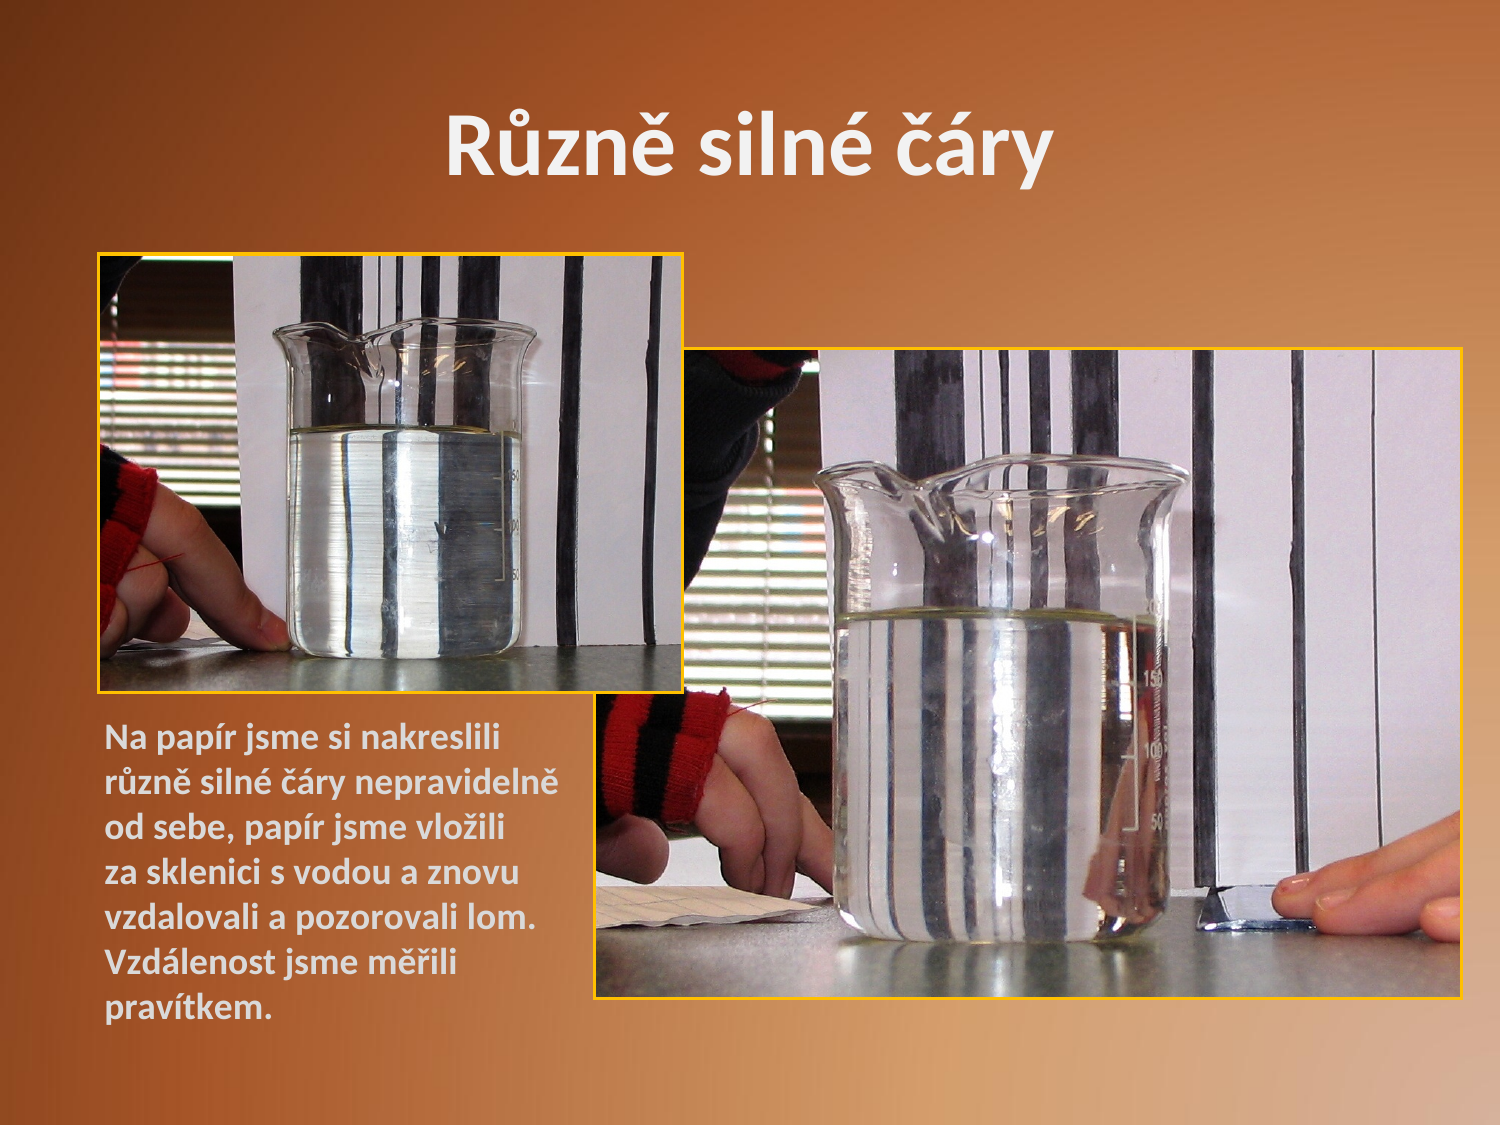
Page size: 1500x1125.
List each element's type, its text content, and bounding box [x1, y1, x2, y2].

picture [0, 0, 1500, 1125]
text_box Na papír jsme si nakreslili různě silné čáry nepravidelně od sebe, papír jsme vložili za sklenici s vodou a znovu vzdalovali a pozorovali lom. Vzdálenost jsme měřili pravítkem. [89, 704, 575, 1035]
title Různě silné čáry [75, 45, 1426, 233]
